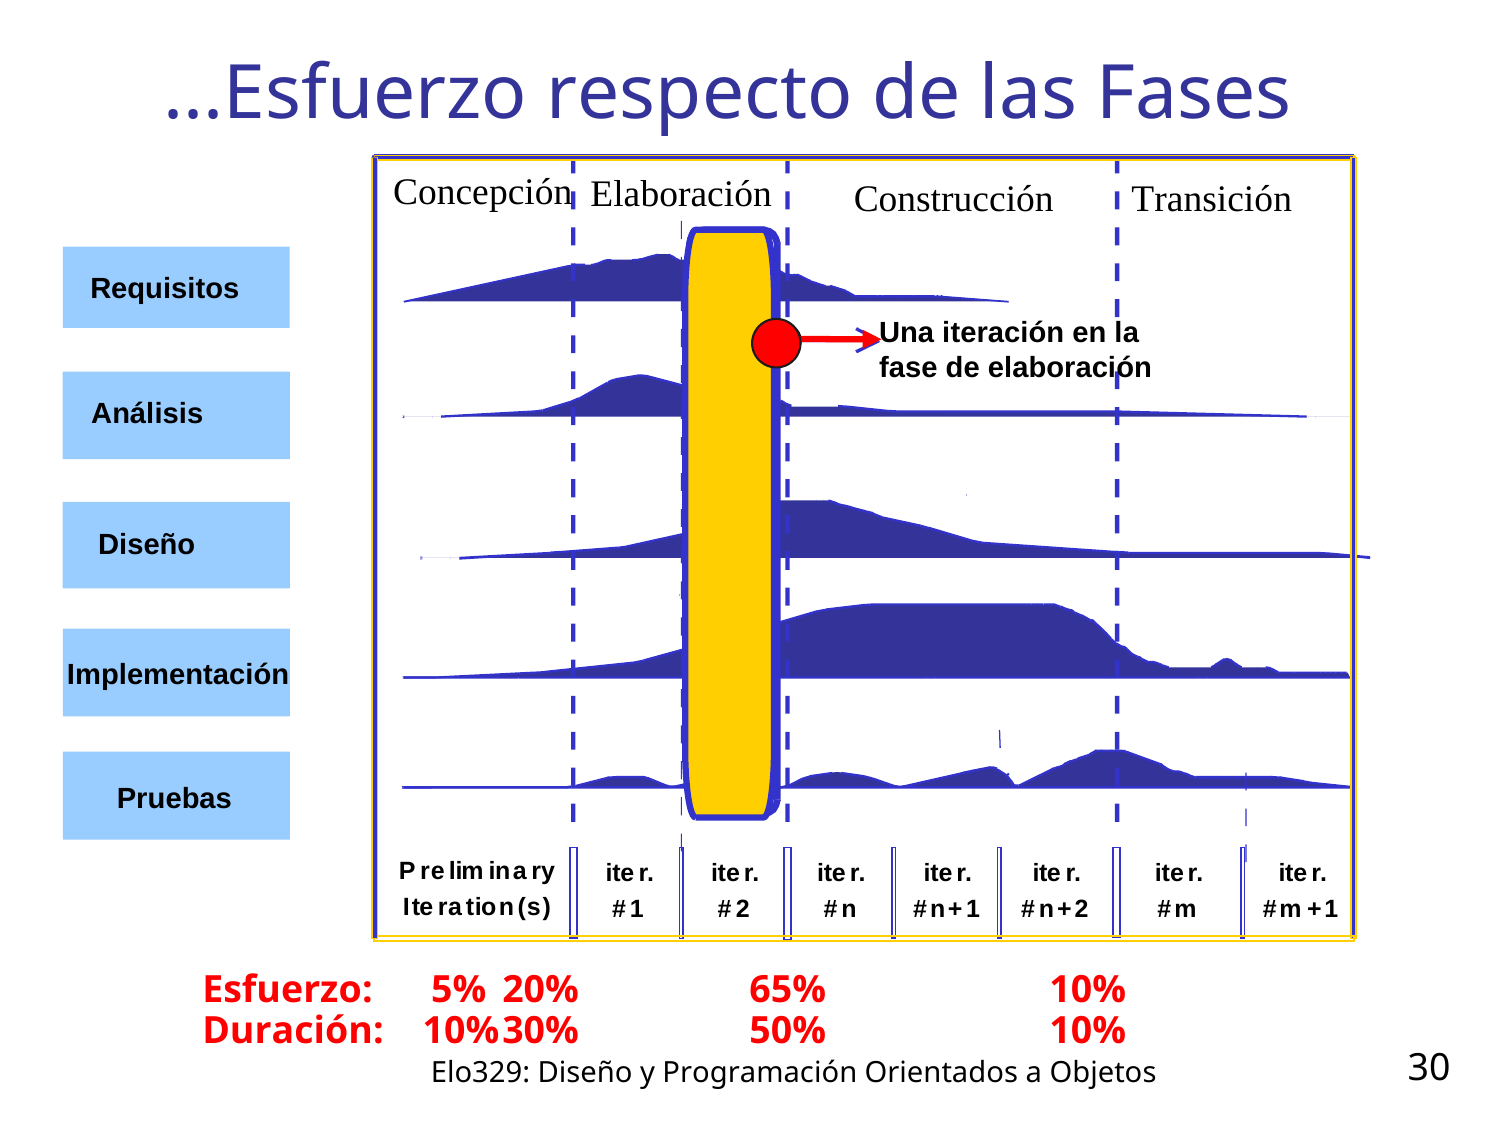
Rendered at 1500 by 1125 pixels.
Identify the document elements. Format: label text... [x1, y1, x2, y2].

text_box e [1293, 860, 1308, 888]
text_box P [398, 857, 416, 885]
text_box t [823, 870, 831, 888]
text_box i [711, 859, 717, 887]
text_box . [858, 860, 866, 888]
title ...Esfuerzo respecto de las Fases [163, 15, 1443, 164]
text_box [62, 628, 290, 717]
text_box i [1154, 860, 1161, 888]
text_box r [743, 859, 752, 887]
text_box [571, 335, 576, 354]
text_box n [930, 895, 946, 923]
text_box . [1074, 860, 1082, 888]
text_box r [1311, 860, 1319, 888]
text_box [571, 443, 576, 462]
text_box r [956, 860, 965, 888]
text_box + [1057, 895, 1072, 923]
text_box n [495, 857, 511, 885]
text_box l [448, 857, 455, 885]
text_box # [913, 895, 928, 923]
text_box e [831, 860, 847, 888]
text_box e [1046, 860, 1061, 888]
text_box t [1285, 860, 1293, 868]
text_box i [488, 857, 495, 885]
text_box t [717, 870, 725, 887]
text_box [372, 164, 378, 939]
text_box Una iteración en la fase de elaboración [879, 313, 1153, 384]
text_box [401, 164, 1372, 939]
text_box t [612, 860, 620, 868]
text_box # [823, 895, 838, 923]
text_box [785, 227, 790, 246]
text_box t [1161, 860, 1170, 888]
text_box r [1187, 860, 1196, 888]
text_box o [481, 893, 497, 921]
text_box t [1285, 870, 1293, 888]
text_box e [419, 893, 434, 921]
text_box Análisis [91, 393, 204, 429]
text_box i [605, 860, 612, 888]
text_box t [1039, 860, 1046, 868]
text_box Implementación [66, 655, 290, 691]
text_box e [620, 860, 635, 888]
text_box Concepción [378, 167, 614, 221]
text_box [571, 695, 576, 714]
text_box m [461, 857, 484, 885]
text_box t [1039, 870, 1046, 888]
text_box 1 [629, 895, 644, 923]
text_box Esfuerzo: 5% 20% 65% 10% Duración: 10% 30% 50% 10% [187, 980, 1397, 1056]
text_box [62, 246, 290, 328]
text_box a [512, 857, 528, 885]
text_box [1114, 803, 1120, 822]
text_box i [923, 860, 930, 888]
text_box I [402, 893, 411, 921]
text_box [571, 515, 576, 534]
text_box r [849, 860, 858, 888]
text_box . [647, 860, 655, 888]
text_box # [1157, 895, 1172, 923]
text_box . [965, 860, 973, 888]
text_box [571, 623, 576, 642]
text_box r [420, 857, 430, 885]
text_box [1114, 299, 1120, 313]
text_box t [930, 860, 938, 868]
text_box t [465, 893, 474, 921]
text_box t [612, 870, 620, 888]
text_box n [498, 893, 515, 921]
text_box )‏ [542, 893, 552, 921]
text_box 2 [1074, 895, 1089, 923]
text_box [571, 587, 576, 606]
text_box a [448, 893, 463, 921]
text_box 1 [1324, 895, 1339, 923]
text_box m [1279, 895, 1302, 923]
text_box [785, 803, 790, 822]
text_box r [1065, 860, 1074, 888]
text_box # [1262, 895, 1278, 923]
text_box i [474, 893, 481, 921]
text_box t [411, 893, 419, 902]
text_box [571, 479, 576, 498]
text_box [571, 803, 576, 822]
text_box e [430, 857, 446, 885]
text_box t [823, 860, 831, 868]
text_box # [1021, 895, 1036, 923]
text_box [855, 342, 879, 354]
text_box )‏ [542, 898, 546, 919]
text_box [571, 731, 576, 750]
text_box . [1319, 860, 1328, 888]
text_box Requisitos [90, 268, 240, 304]
text_box Pruebas [116, 779, 233, 815]
text_box i [817, 860, 823, 888]
text_box n [841, 895, 857, 923]
text_box s [526, 893, 541, 921]
text_box [855, 327, 862, 334]
text_box . [1196, 860, 1204, 888]
text_box + [947, 895, 963, 923]
text_box Diseño [98, 525, 196, 561]
text_box [62, 371, 290, 460]
text_box n [1038, 895, 1055, 923]
text_box + [1307, 895, 1322, 923]
text_box r [531, 857, 541, 885]
text_box t [930, 870, 938, 888]
text_box i [455, 857, 461, 885]
text_box [571, 227, 576, 246]
text_box [1114, 164, 1120, 174]
text_box ( [517, 893, 526, 921]
text_box [62, 751, 290, 840]
text_box m [1174, 895, 1197, 923]
text_box # [612, 895, 627, 923]
text_box y [541, 857, 556, 885]
text_box [571, 371, 576, 390]
text_box [785, 371, 790, 390]
text_box t [411, 904, 419, 921]
text_box Transición [1116, 173, 1353, 227]
text_box e [725, 859, 741, 887]
text_box [1114, 263, 1120, 282]
text_box 1 [966, 895, 981, 923]
text_box Elaboración [575, 168, 825, 222]
text_box . [752, 859, 760, 887]
text_box t [717, 859, 725, 868]
text_box e [938, 860, 953, 888]
text_box 2 [735, 895, 751, 923]
text_box i [1278, 860, 1285, 888]
text_box r [437, 893, 448, 921]
text_box # [717, 895, 732, 923]
text_box [62, 501, 290, 589]
text_box Construcción [838, 173, 1075, 227]
text_box r [638, 860, 647, 888]
text_box e [1170, 860, 1185, 888]
text_box [1114, 227, 1120, 246]
text_box i [1032, 860, 1039, 888]
